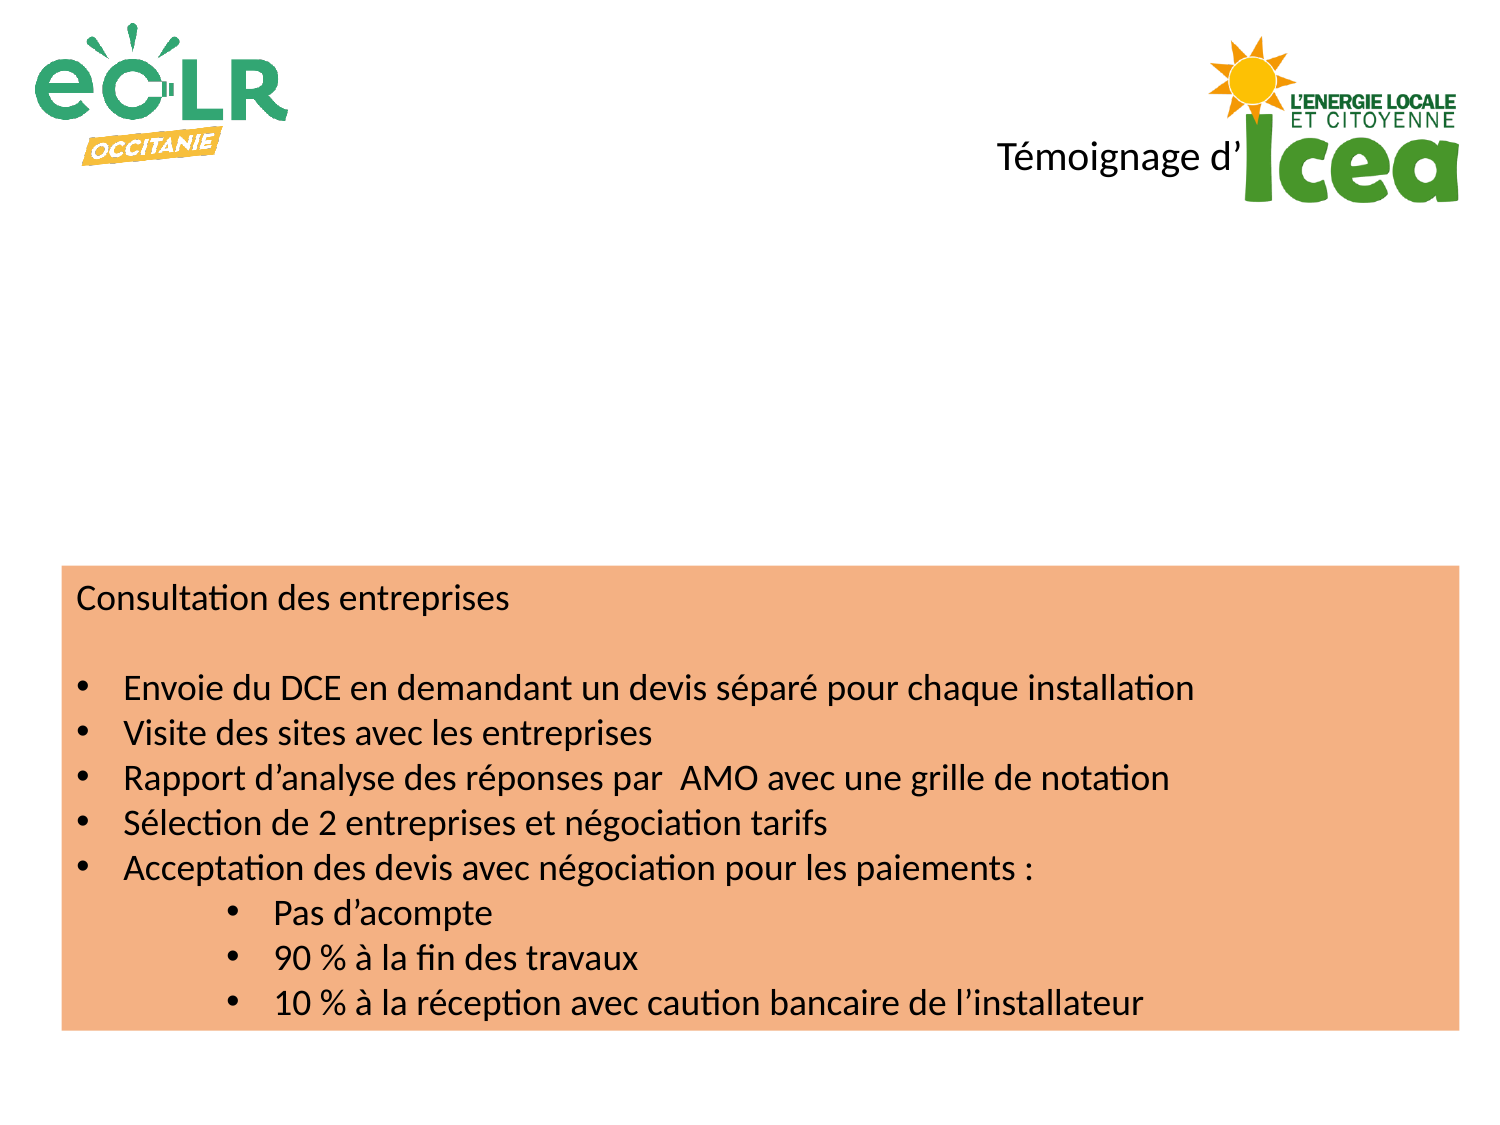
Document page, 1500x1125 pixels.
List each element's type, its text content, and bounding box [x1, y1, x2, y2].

text_box Consultation des entreprises Envoie du DCE en demandant un devis séparé pour chaque installation Visite des sites avec les entreprises Rapport d’analyse des réponses par AMO avec une grille de notation Sélection de 2 entreprises et négociation tarifs Acceptation des devis avec négociation pour les paiements : Pas d’acompte 90 % à la fin des travaux 10 % à la réception avec caution bancaire de l’installateur [61, 565, 1460, 1031]
picture [35, 23, 288, 166]
picture [1208, 36, 1459, 203]
